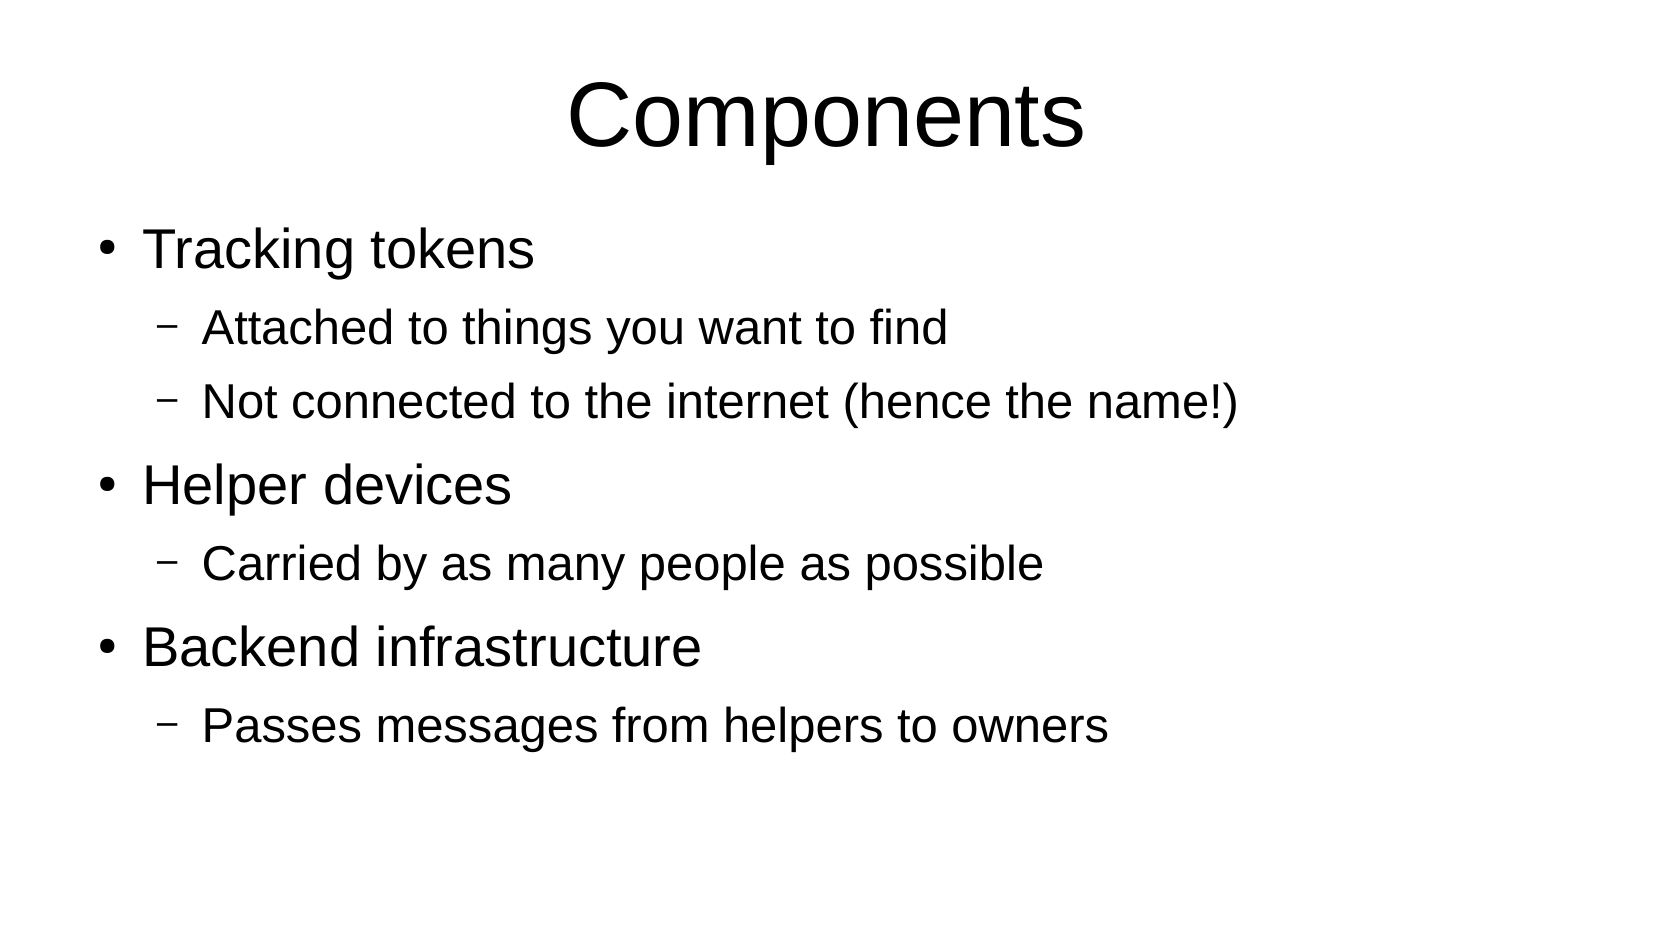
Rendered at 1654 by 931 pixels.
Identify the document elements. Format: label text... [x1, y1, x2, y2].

title Components [82, 37, 1571, 193]
list Tracking tokens Attached to things you want to find Not connected to the internet (hence the name!) Helper devices Carried by as many people as possible Backend infrastructure Passes messages from helpers to owners [82, 217, 1571, 758]
